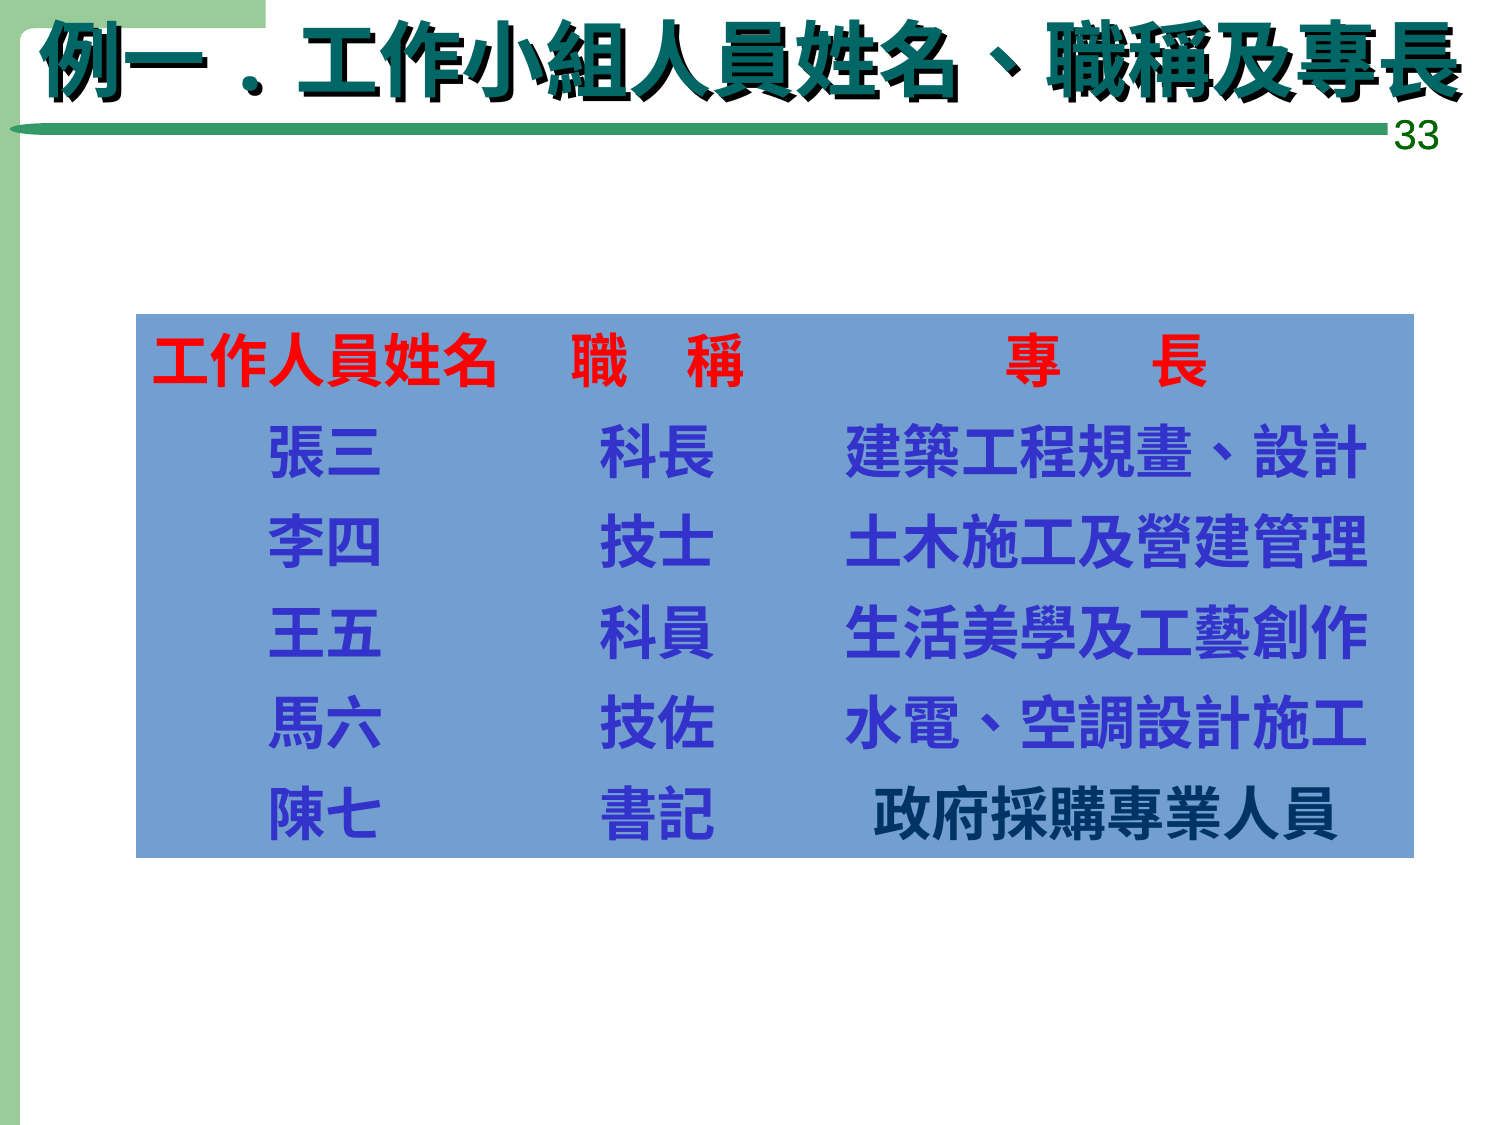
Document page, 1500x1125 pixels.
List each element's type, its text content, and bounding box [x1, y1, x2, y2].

table_cell 王五 [136, 586, 516, 677]
table_header 專 長 [799, 314, 1414, 405]
table_cell 張三 [136, 405, 516, 496]
table_cell 書記 [516, 768, 799, 858]
table_cell 科員 [516, 586, 799, 677]
table_cell 政府採購專業人員 [799, 768, 1414, 858]
table_cell 科長 [516, 405, 799, 496]
table_cell 水電、空調設計施工 [799, 677, 1414, 768]
table_header 職 稱 [516, 314, 799, 405]
table_cell 生活美學及工藝創作 [799, 586, 1414, 677]
table_cell 陳七 [136, 768, 516, 858]
table_cell 李四 [136, 496, 516, 586]
table_cell 技士 [516, 496, 799, 586]
title 例一.工作小組人員姓名、職稱及專長 [0, 0, 1500, 126]
table_cell 技佐 [516, 677, 799, 768]
table_cell 土木施工及營建管理 [799, 496, 1414, 586]
table_header 工作人員姓名 [136, 314, 516, 405]
text_box [1378, 90, 1491, 166]
table_cell 建築工程規畫、設計 [799, 405, 1414, 496]
table_cell 馬六 [136, 677, 516, 768]
